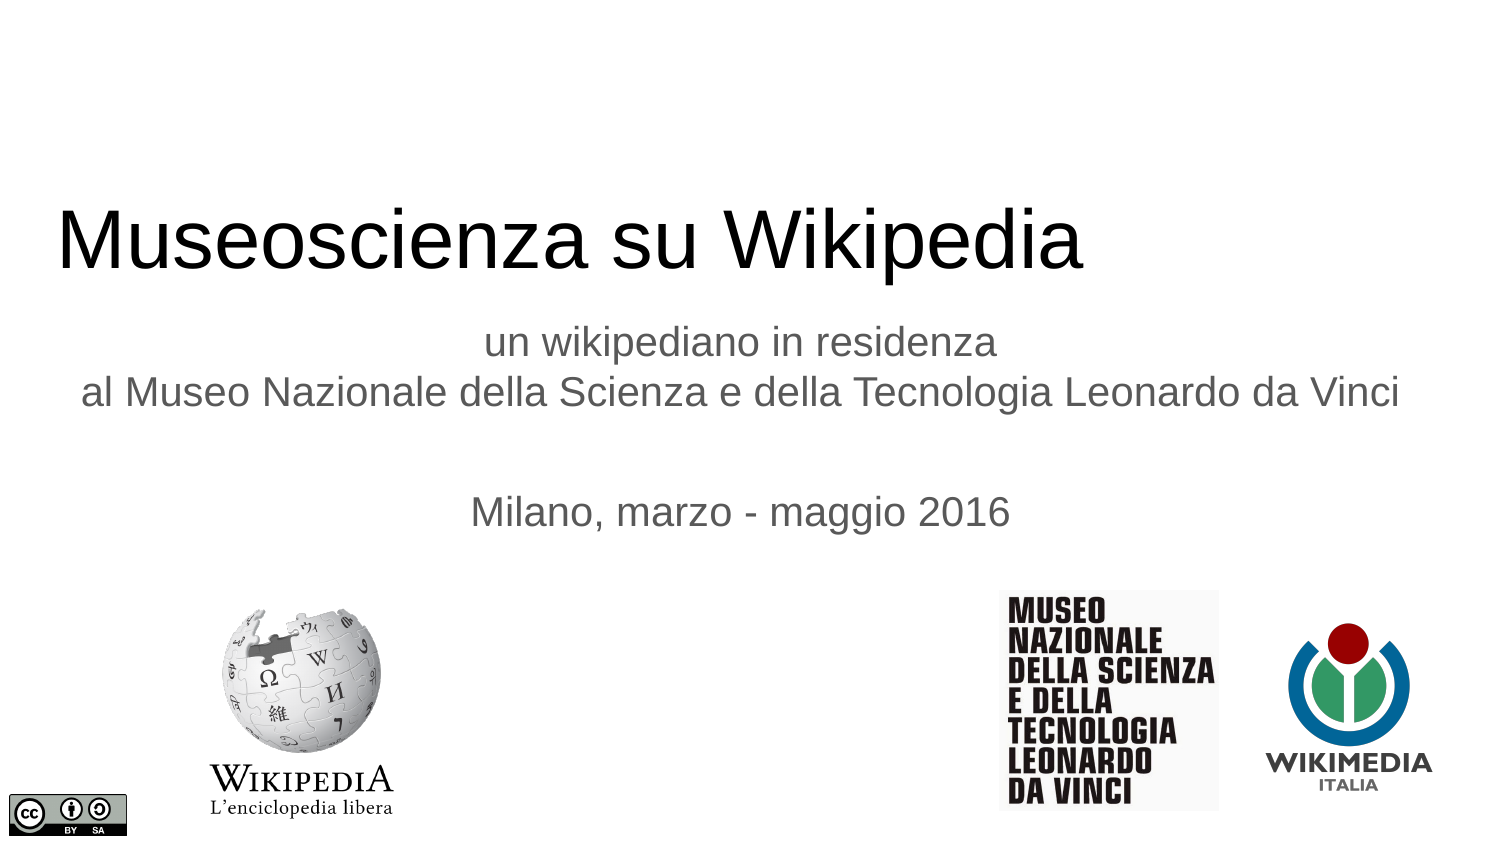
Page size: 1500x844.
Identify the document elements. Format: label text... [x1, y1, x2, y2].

picture [1264, 622, 1434, 792]
title Museoscienza su Wikipedia [41, 87, 1440, 299]
picture [999, 590, 1219, 811]
picture [197, 585, 406, 826]
subtitle un wikipediano in residenza al Museo Nazionale della Scienza e della Tecnologia Leonardo da Vinci Milano, marzo - maggio 2016 [41, 299, 1440, 466]
picture [9, 794, 127, 836]
